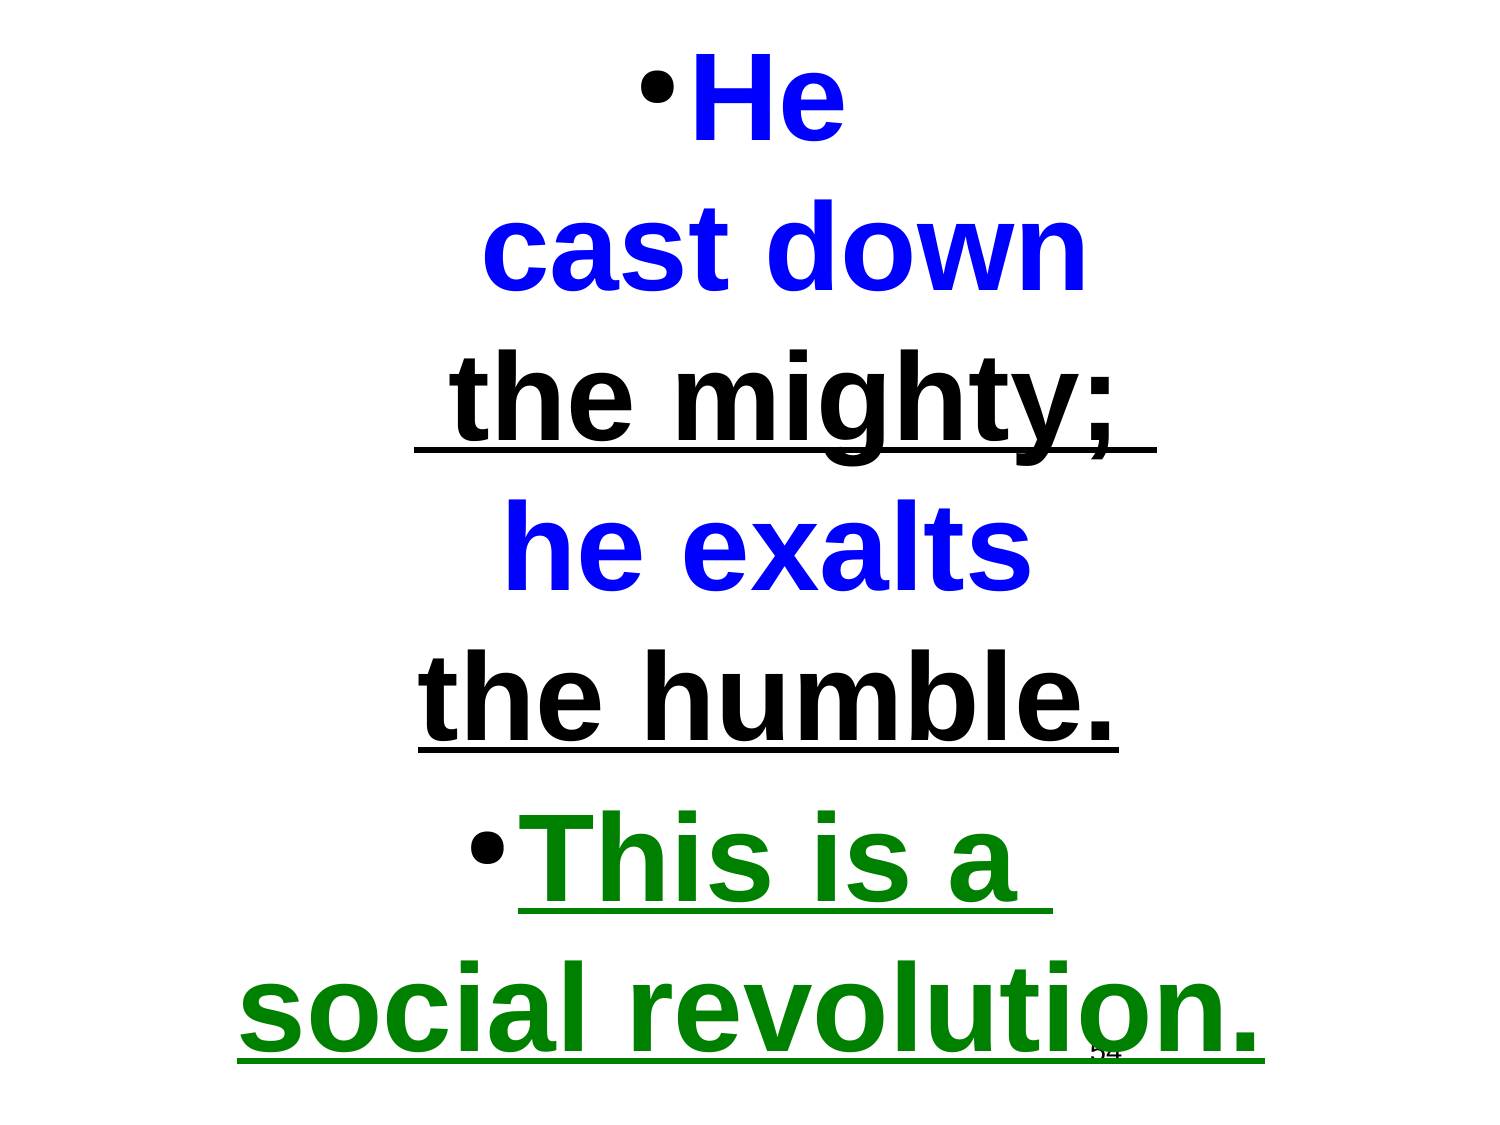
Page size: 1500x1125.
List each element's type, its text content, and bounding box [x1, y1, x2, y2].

list He cast down the mighty; he exalts the humble. This is a social revolution. [15, 15, 1486, 1111]
